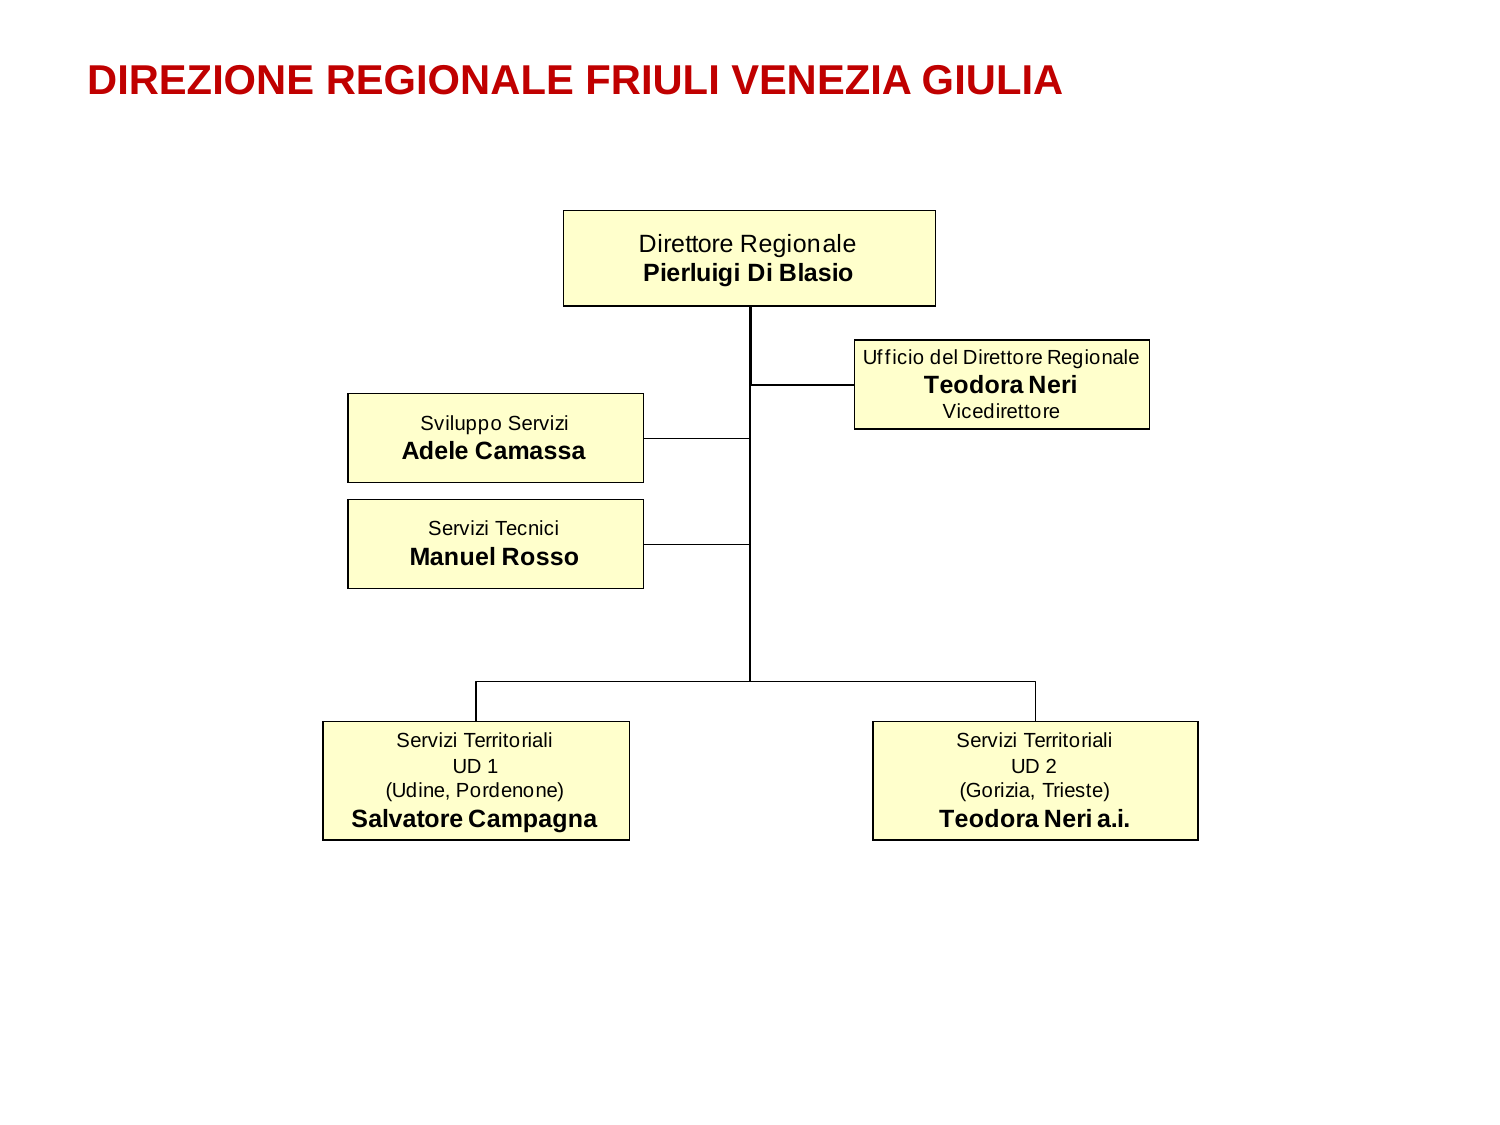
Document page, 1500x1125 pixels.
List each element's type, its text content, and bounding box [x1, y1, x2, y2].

picture [320, 208, 1199, 841]
title DIREZIONE REGIONALE FRIULI VENEZIA GIULIA [72, 45, 1462, 128]
